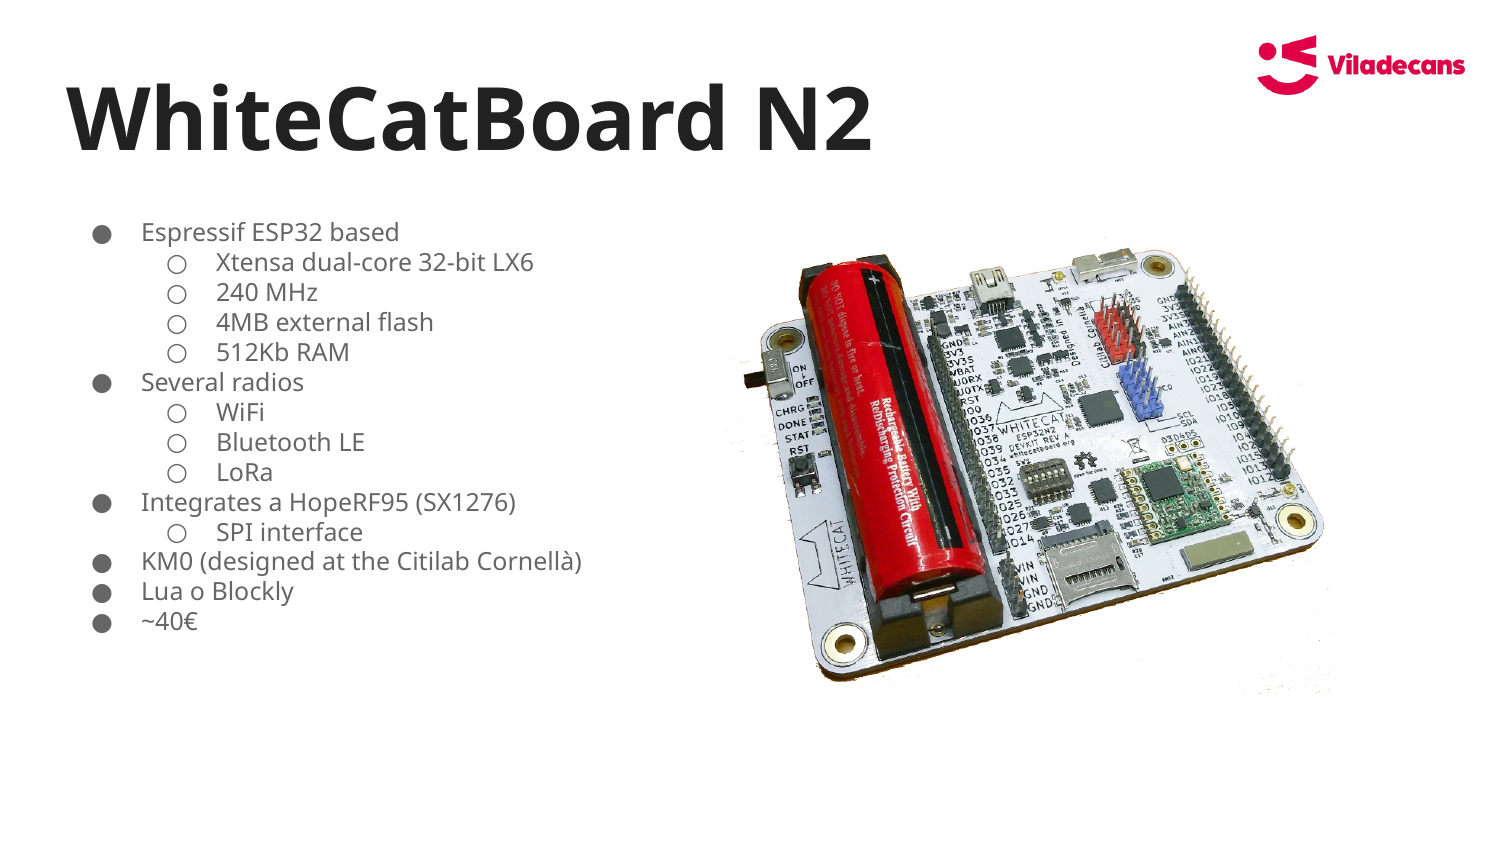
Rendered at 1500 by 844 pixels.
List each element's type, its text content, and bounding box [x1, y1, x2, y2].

picture [1257, 35, 1465, 95]
list Espressif ESP32 based Xtensa dual-core 32-bit LX6 240 MHz 4MB external flash 512Kb RAM Several radios WiFi Bluetooth LE LoRa Integrates a HopeRF95 (SX1276) SPI interface KM0 (designed at the Citilab Cornellà) Lua o Blockly ~40€ [51, 201, 718, 750]
title WhiteCatBoard N2 [51, 48, 1449, 180]
picture [725, 236, 1335, 694]
